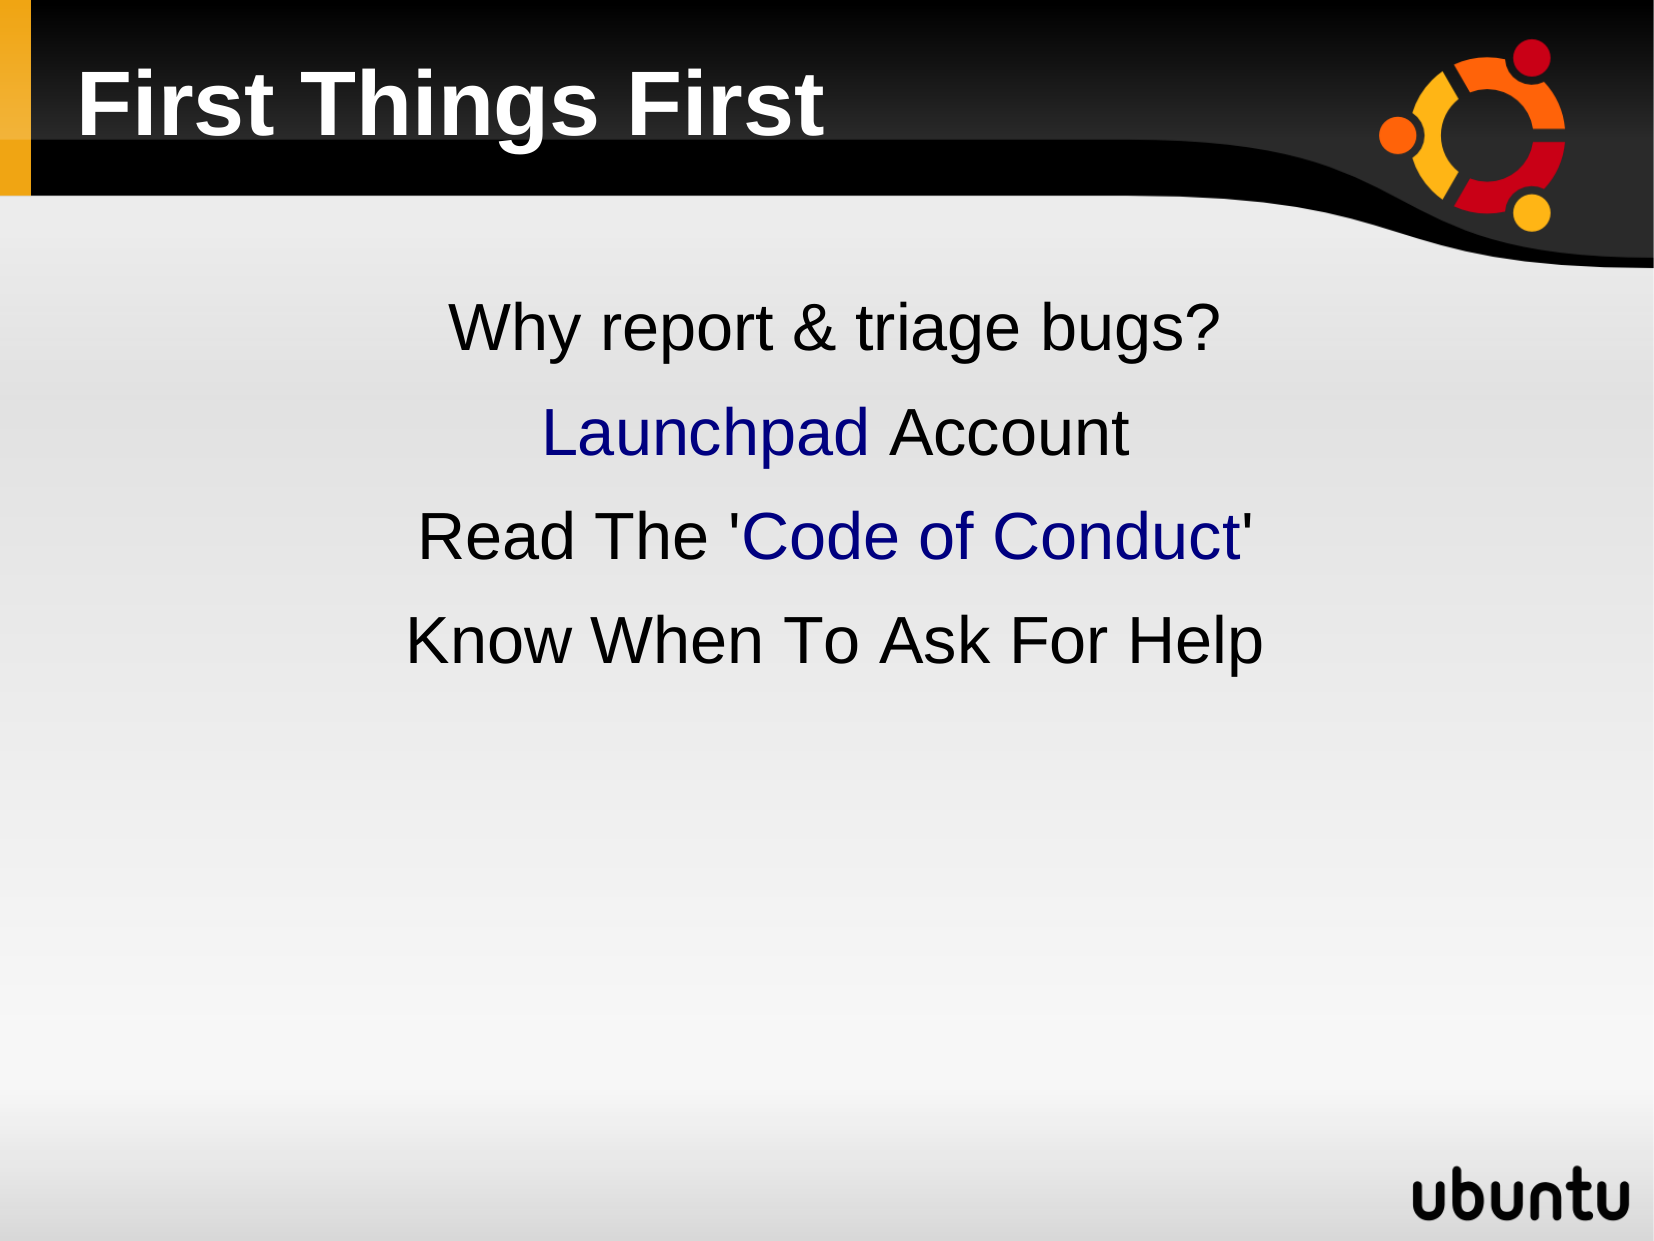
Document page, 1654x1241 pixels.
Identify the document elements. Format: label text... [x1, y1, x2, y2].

list Why report & triage bugs? Launchpad Account Read The 'Code of Conduct' Know When To Ask For Help [82, 290, 1571, 1094]
picture [0, 0, 1654, 1241]
title First Things First [76, 7, 1565, 200]
